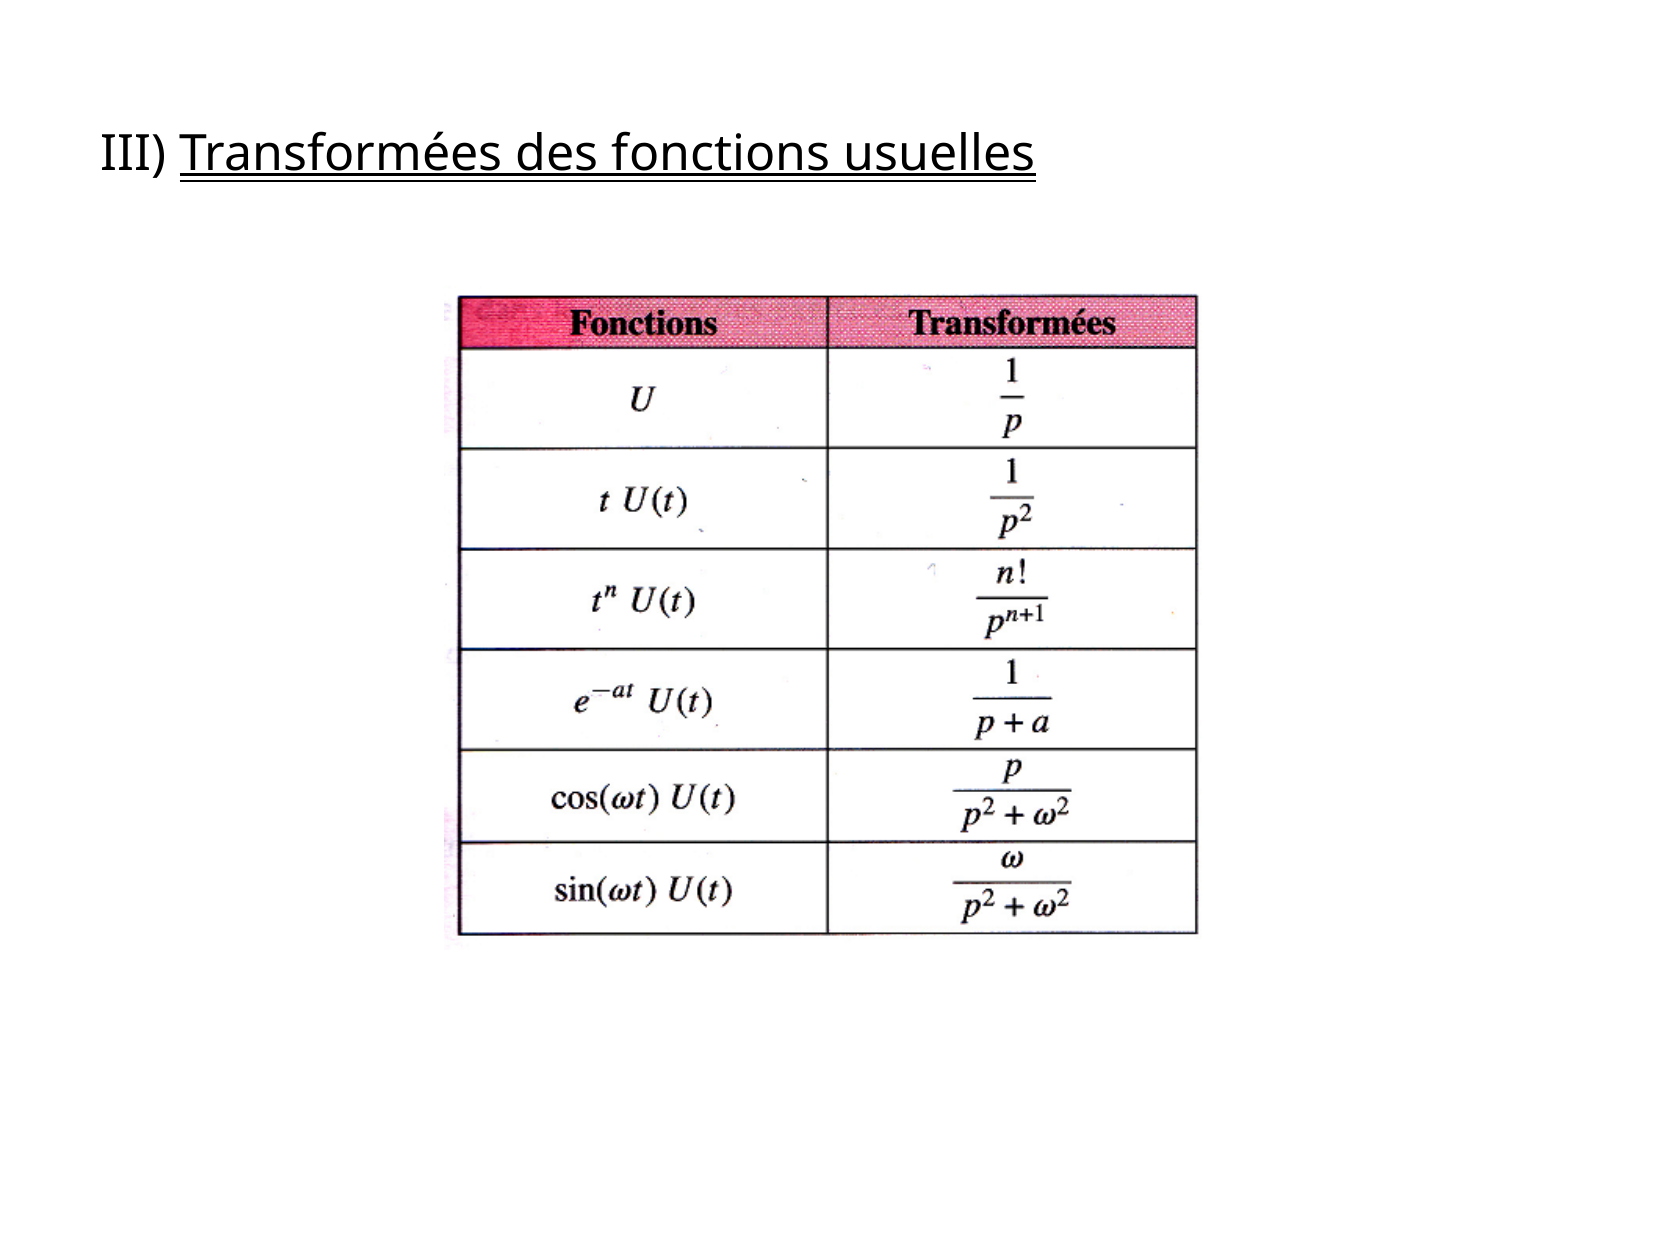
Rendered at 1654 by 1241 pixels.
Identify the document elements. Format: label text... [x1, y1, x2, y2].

picture [444, 285, 1208, 950]
title III) Transformées des fonctions usuelles [82, 47, 1571, 255]
